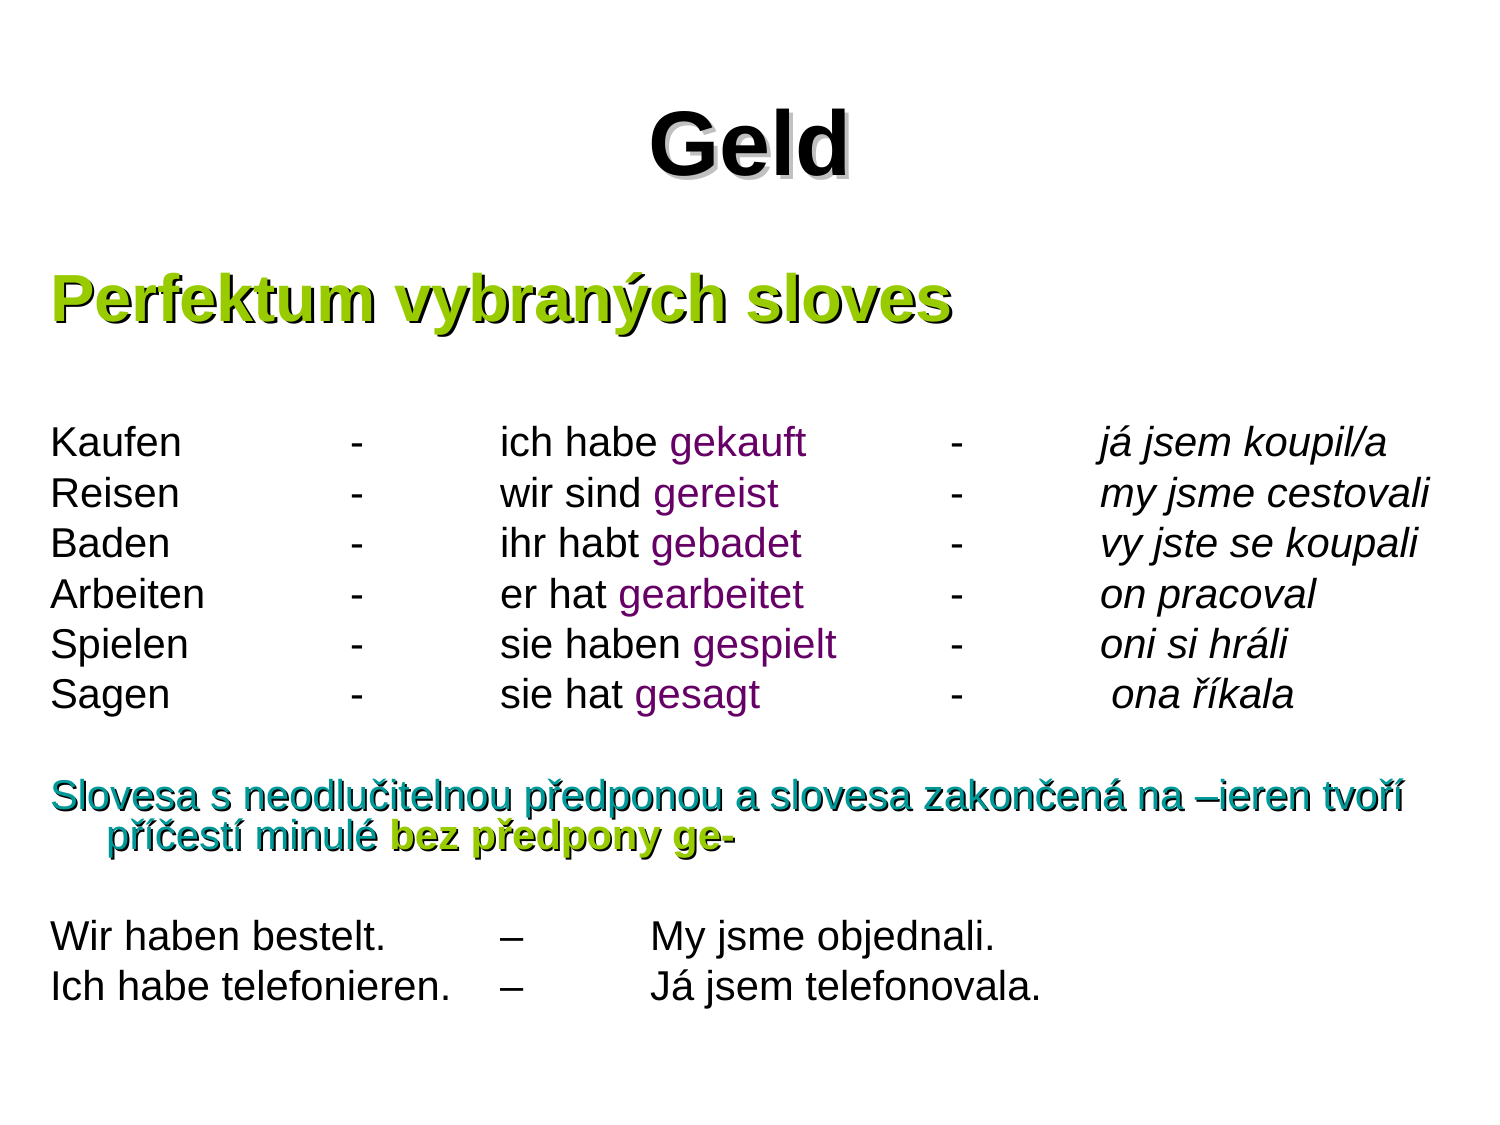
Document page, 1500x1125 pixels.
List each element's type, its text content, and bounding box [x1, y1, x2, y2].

title Geld [75, 45, 1426, 233]
list Perfektum vybraných sloves Kaufen - ich habe gekauft - já jsem koupil/a Reisen - wir sind gereist - my jsme cestovali Baden - ihr habt gebadet - vy jste se koupali Arbeiten - er hat gearbeitet - on pracoval Spielen - sie haben gespielt - oni si hráli Sagen - sie hat gesagt - ona říkala Slovesa s neodlučitelnou předponou a slovesa zakončená na –ieren tvoří příčestí minulé bez předpony ge- Wir haben bestelt. – My jsme objednali. Ich habe telefonieren. – Já jsem telefonovala. [35, 262, 1500, 1095]
